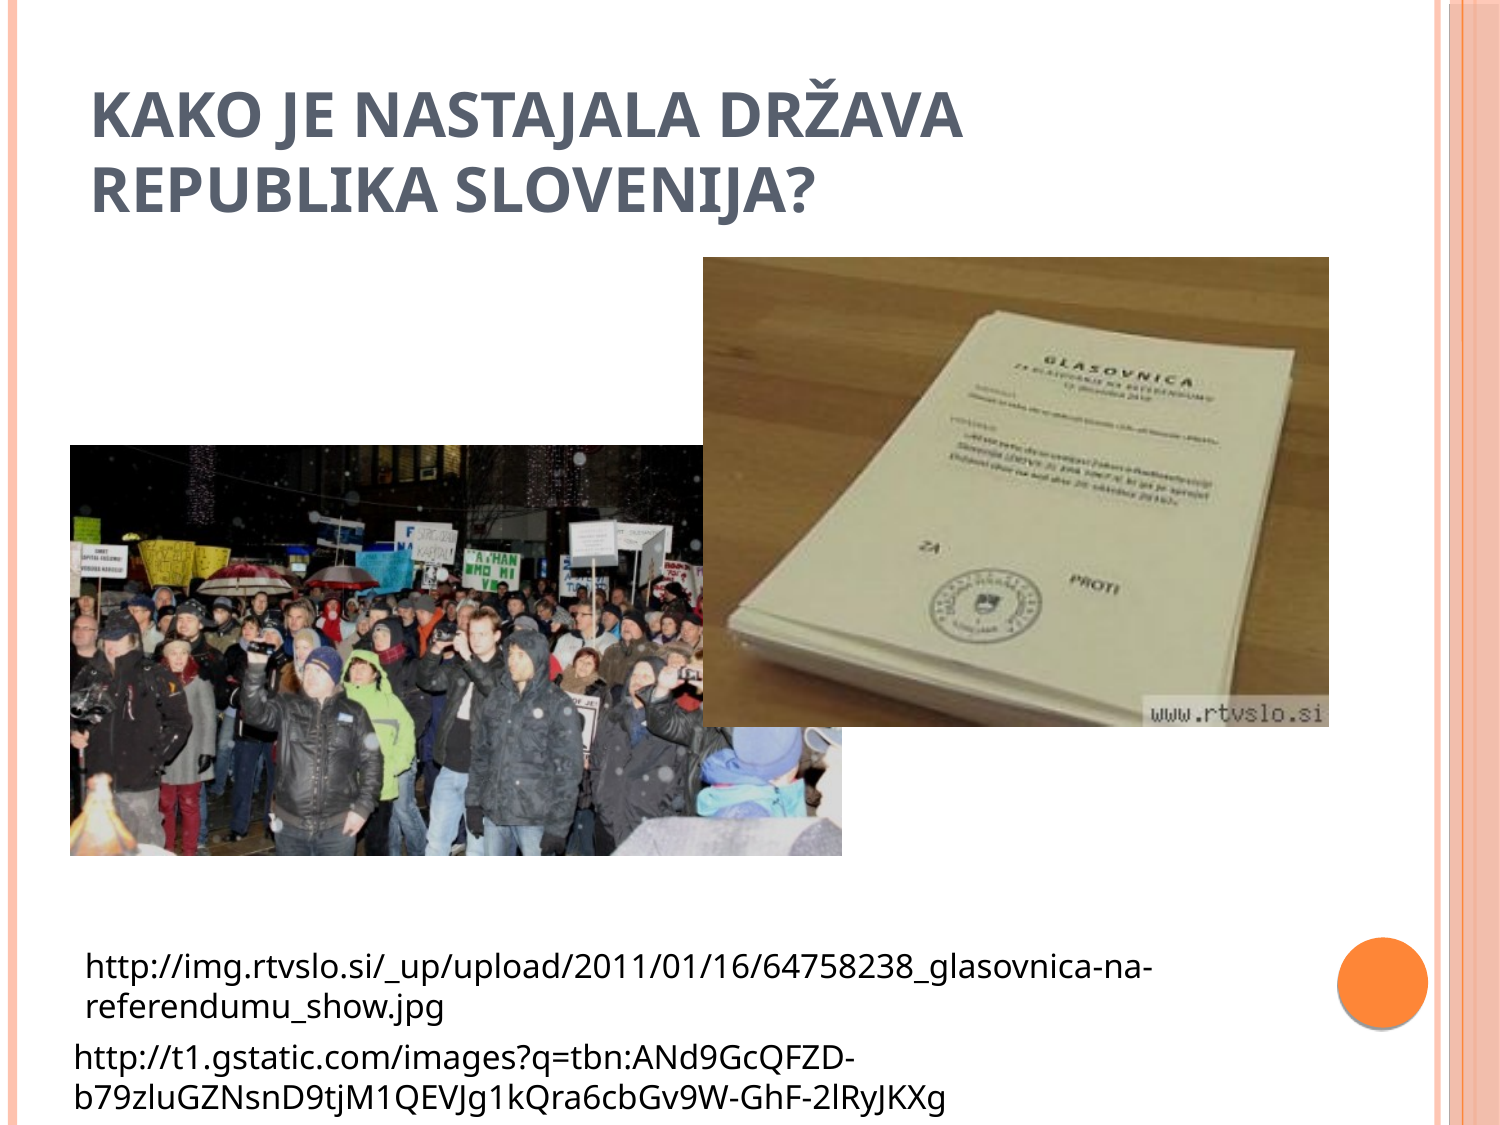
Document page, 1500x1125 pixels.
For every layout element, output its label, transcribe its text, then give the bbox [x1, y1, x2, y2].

text_box http://t1.gstatic.com/images?q=tbn:ANd9GcQFZD-b79zluGZNsnD9tjM1QEVJg1kQra6cbGv9W-GhF-2lRyJKXg [58, 1029, 1360, 1124]
title Kako je nastajala država republika slovenija? [75, 45, 1300, 233]
picture [70, 257, 1329, 856]
text_box http://img.rtvslo.si/_up/upload/2011/01/16/64758238_glasovnica-na-referendumu_show.jpg [70, 937, 1360, 1029]
